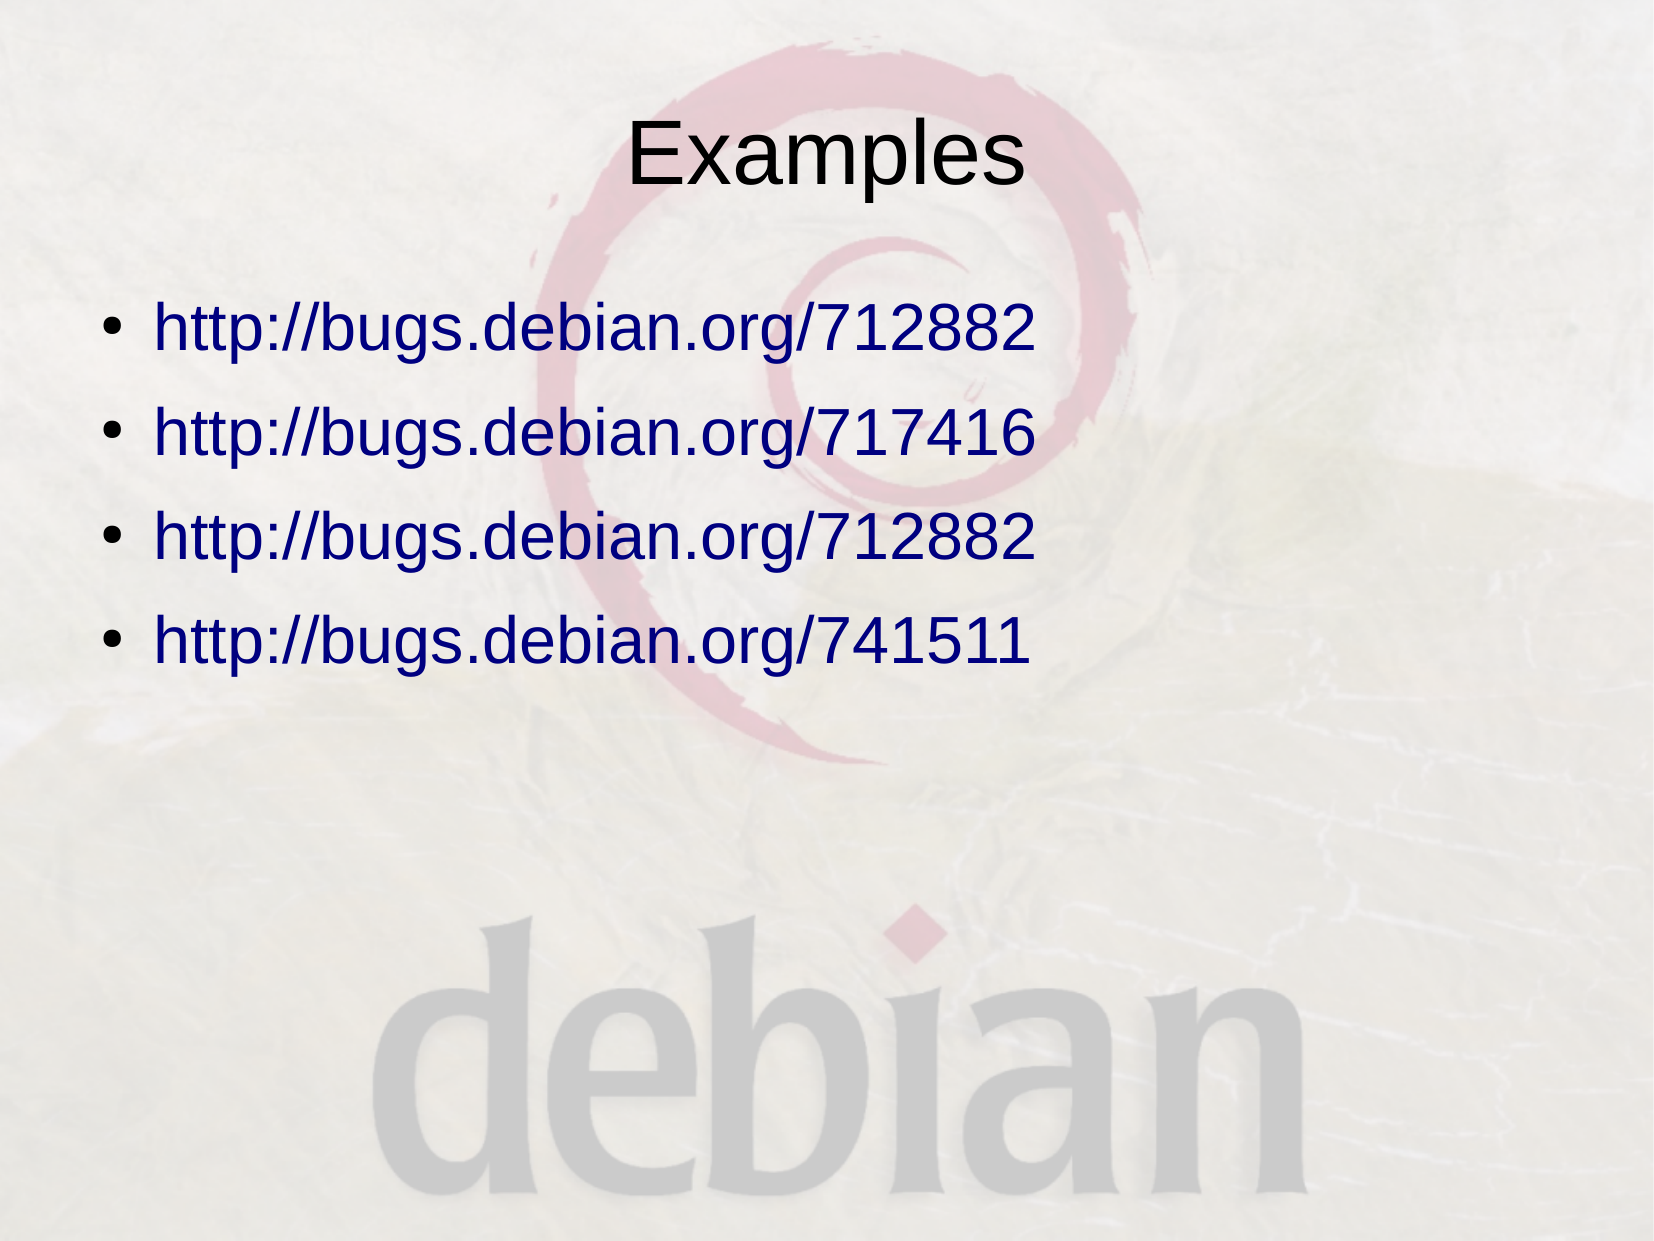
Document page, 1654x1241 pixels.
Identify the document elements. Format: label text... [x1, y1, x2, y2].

picture [0, 0, 1654, 1241]
list http://bugs.debian.org/712882 http://bugs.debian.org/717416 http://bugs.debian.org/712882 http://bugs.debian.org/741511 [82, 290, 1571, 1109]
title Examples [82, 49, 1571, 257]
